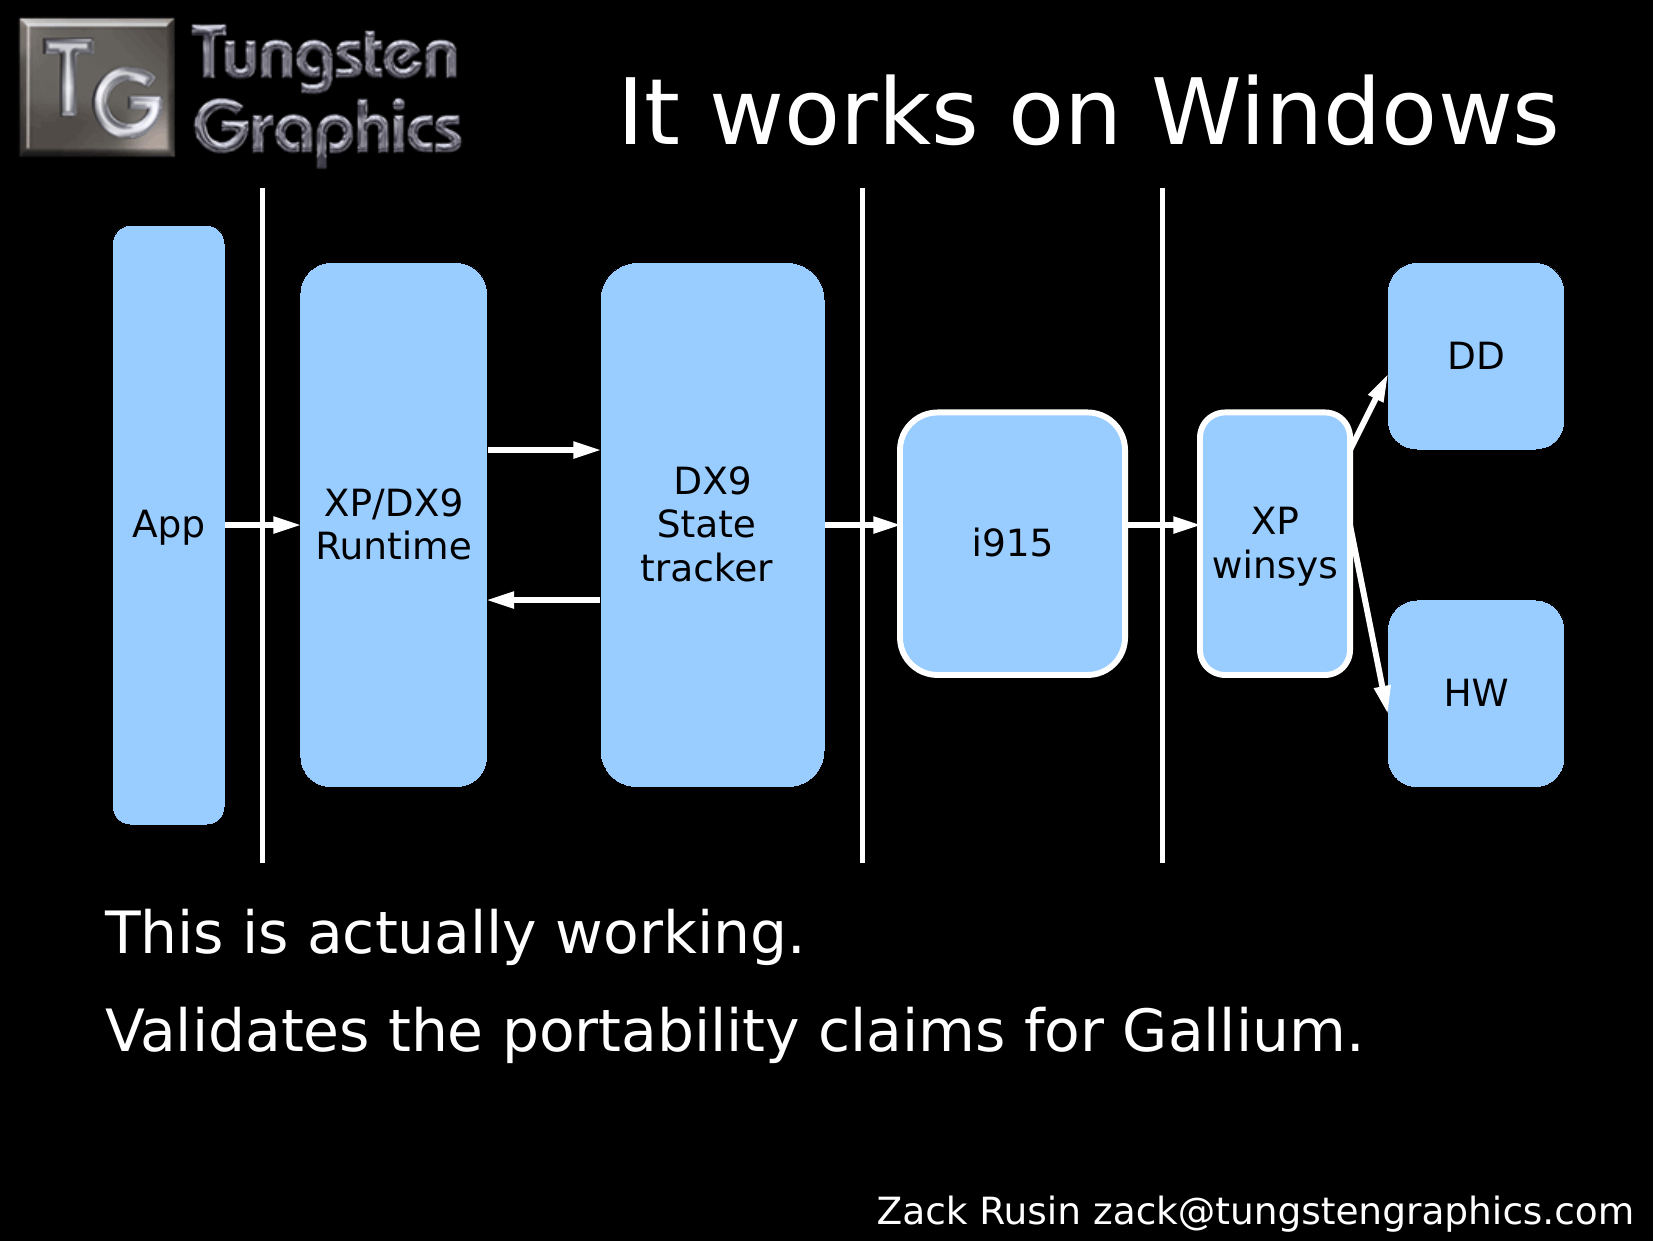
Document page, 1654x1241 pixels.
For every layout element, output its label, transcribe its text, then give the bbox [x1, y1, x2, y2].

text_box App [112, 225, 226, 826]
text_box DX9 State tracker [600, 262, 826, 788]
text_box DD [1387, 262, 1565, 451]
text_box HW [1387, 599, 1565, 788]
text_box XP winsys [1200, 412, 1351, 676]
text_box Zack Rusin zack@tungstengraphics.com [787, 1182, 1651, 1241]
title It works on Windows [567, 37, 1613, 188]
text_box i915 [900, 412, 1126, 676]
list This is actually working. Validates the portability claims for Gallium. [87, 900, 1576, 1126]
picture [0, 0, 555, 188]
text_box XP/DX9 Runtime [299, 262, 488, 788]
